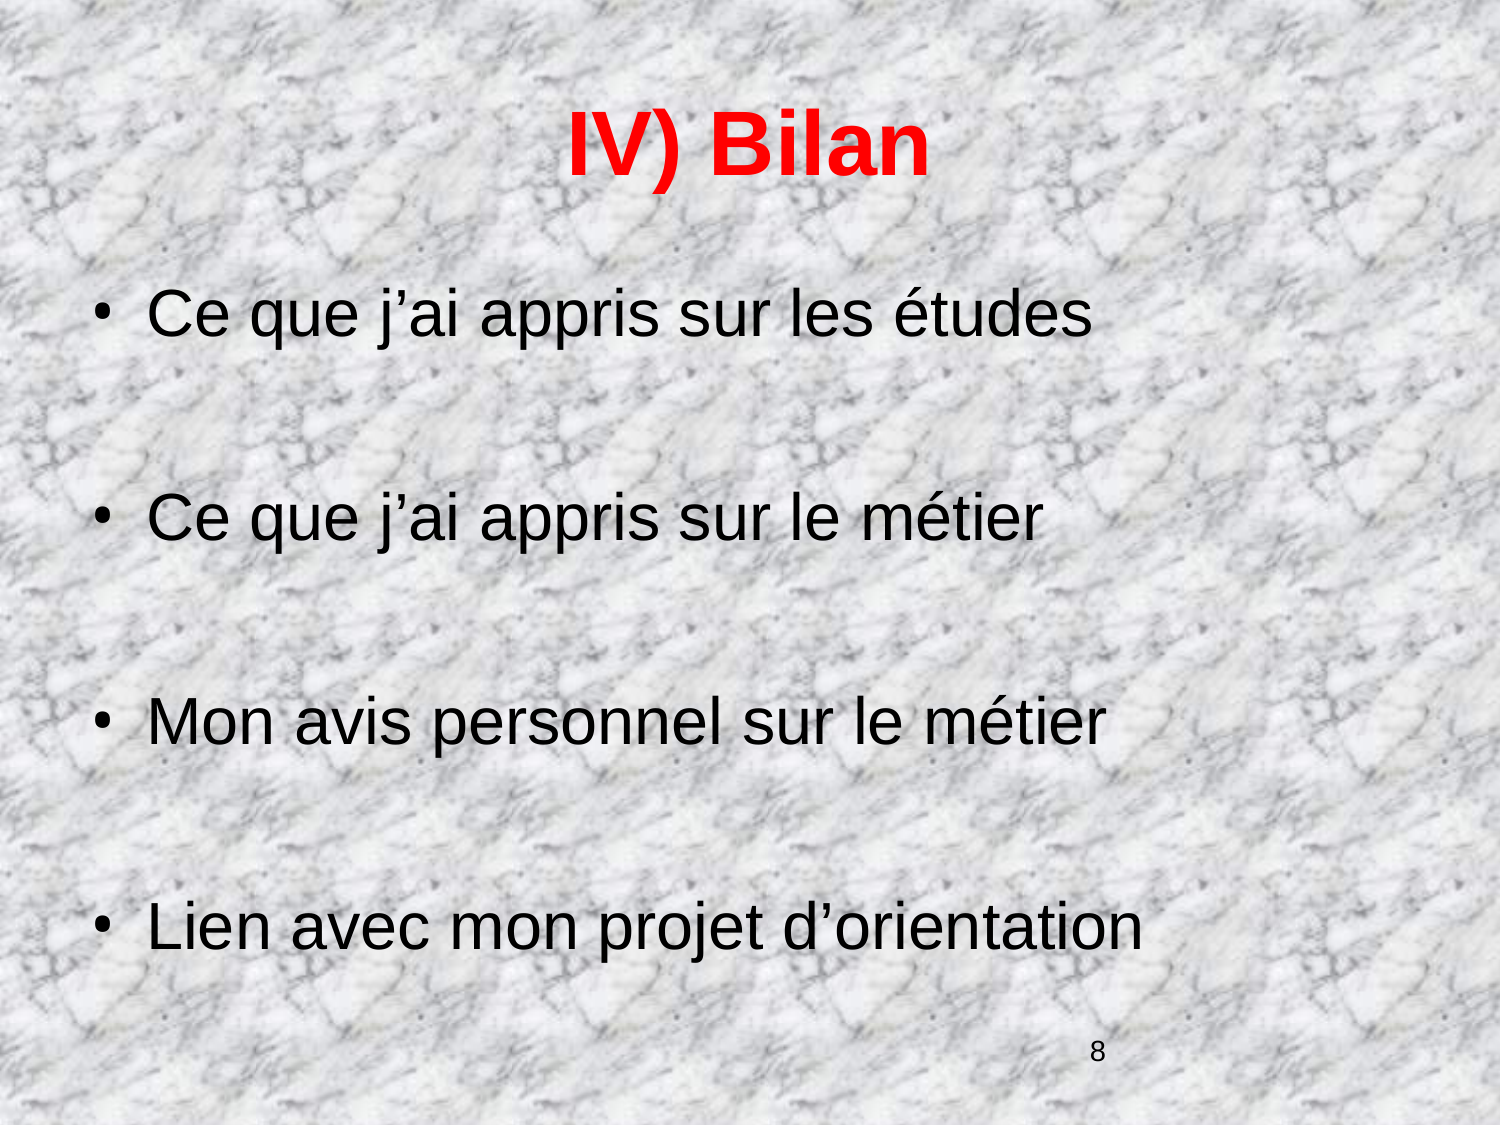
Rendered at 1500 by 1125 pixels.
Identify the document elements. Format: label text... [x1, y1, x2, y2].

list Ce que j’ai appris sur les études Ce que j’ai appris sur le métier Mon avis personnel sur le métier Lien avec mon projet d’orientation [75, 262, 1426, 1005]
picture [0, 0, 1500, 1125]
text_box <numéro> [1074, 1024, 1426, 1103]
title IV) Bilan [75, 45, 1426, 233]
